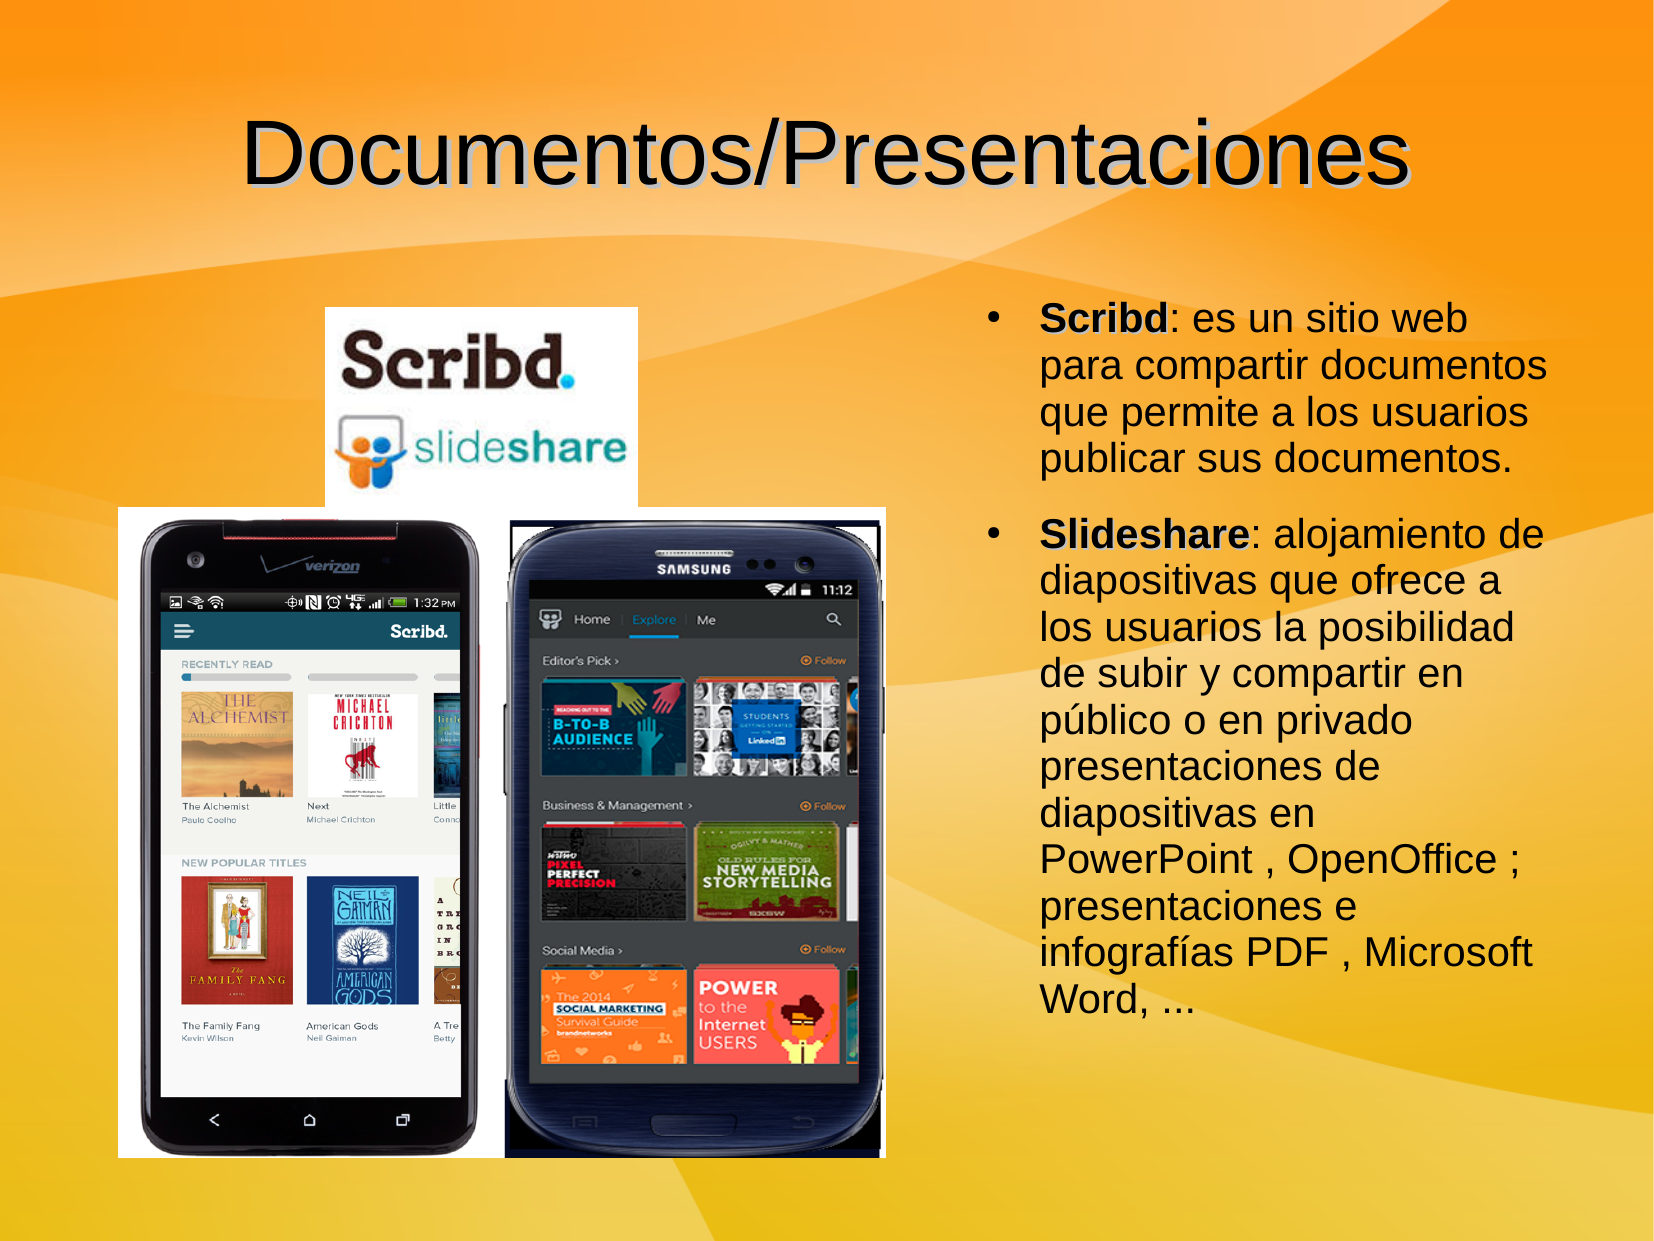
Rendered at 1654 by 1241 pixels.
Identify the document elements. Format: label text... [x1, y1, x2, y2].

list Scribd: es un sitio web para compartir documentos que permite a los usuarios publicar sus documentos. Slideshare: alojamiento de diapositivas que ofrece a los usuarios la posibilidad de subir y compartir en público o en privado presentaciones de diapositivas en PowerPoint , OpenOffice ; presentaciones e infografías PDF , Microsoft Word, ... [968, 295, 1560, 1114]
title Documentos/Presentaciones [82, 49, 1571, 257]
picture [0, 0, 1654, 1241]
